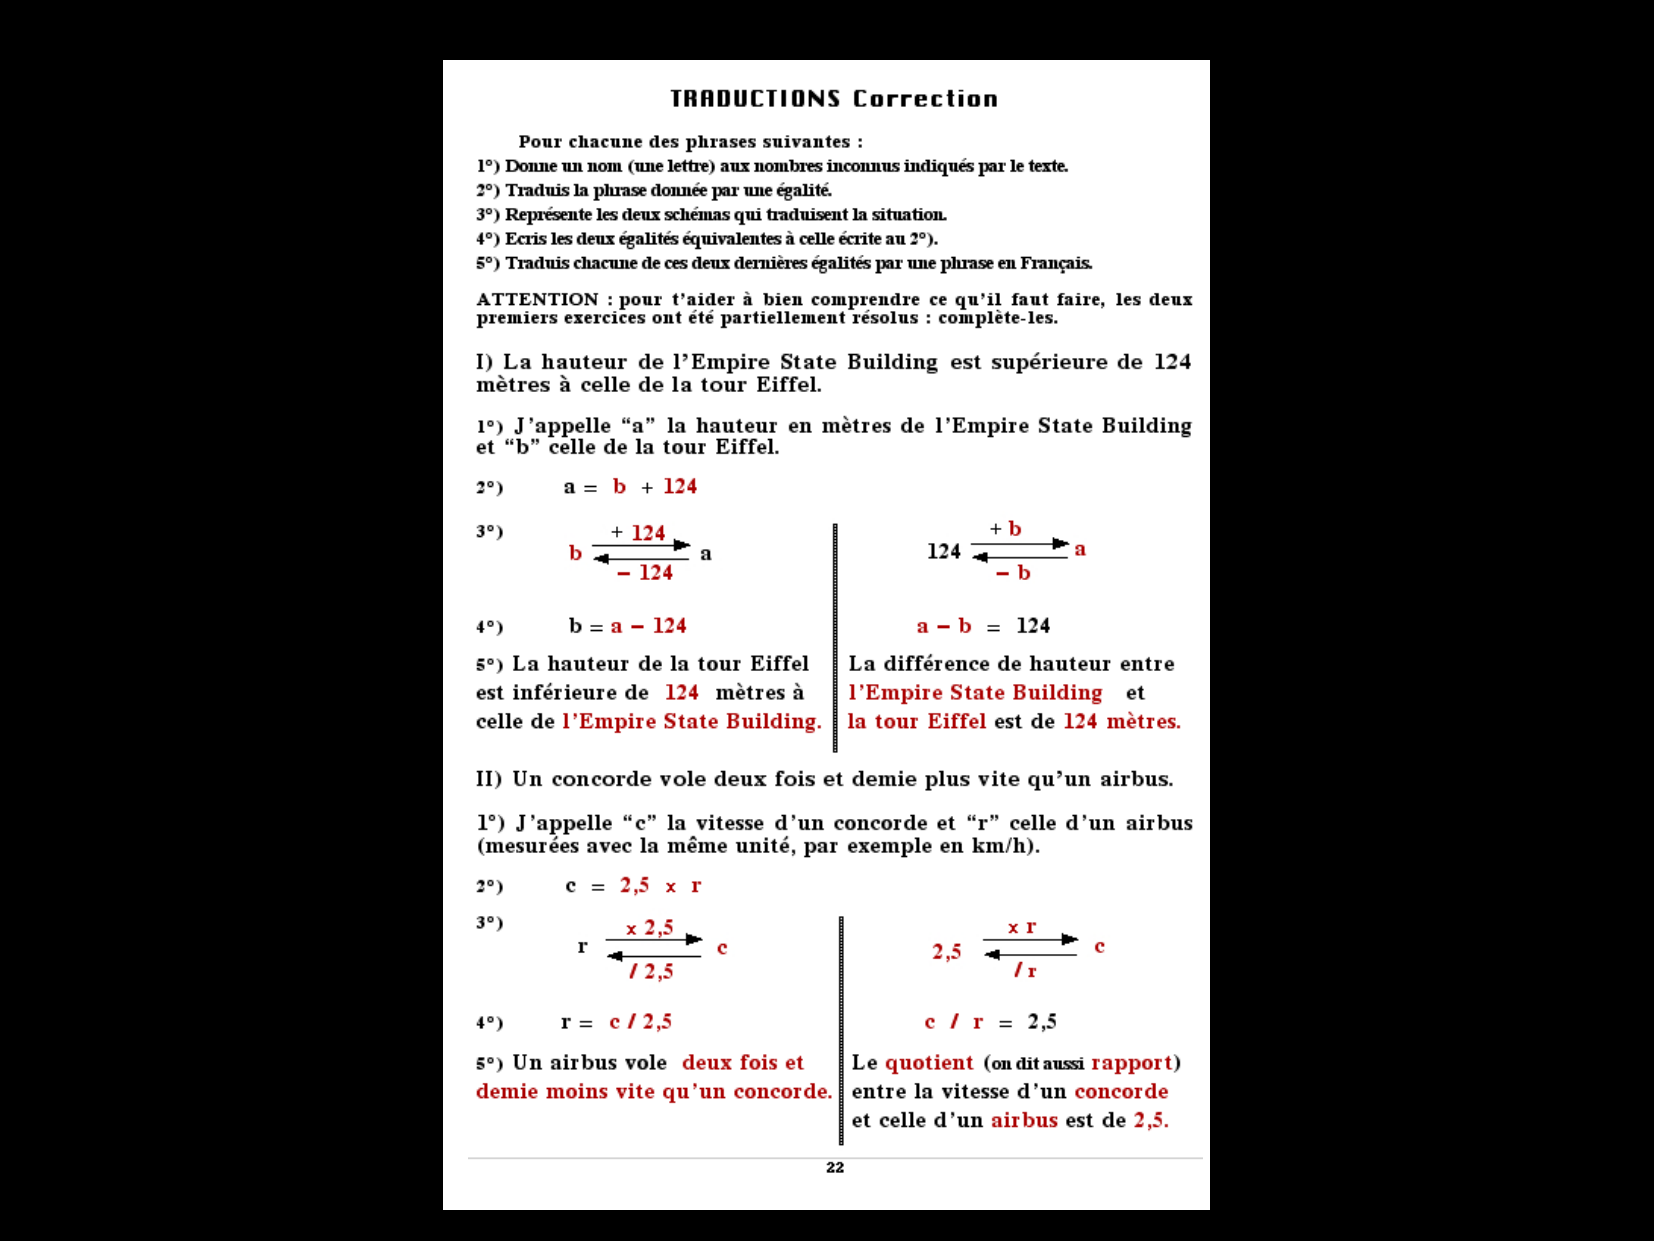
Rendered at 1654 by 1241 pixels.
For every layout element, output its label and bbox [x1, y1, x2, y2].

text_box [0, 0, 1654, 1241]
picture [468, 72, 1203, 1182]
